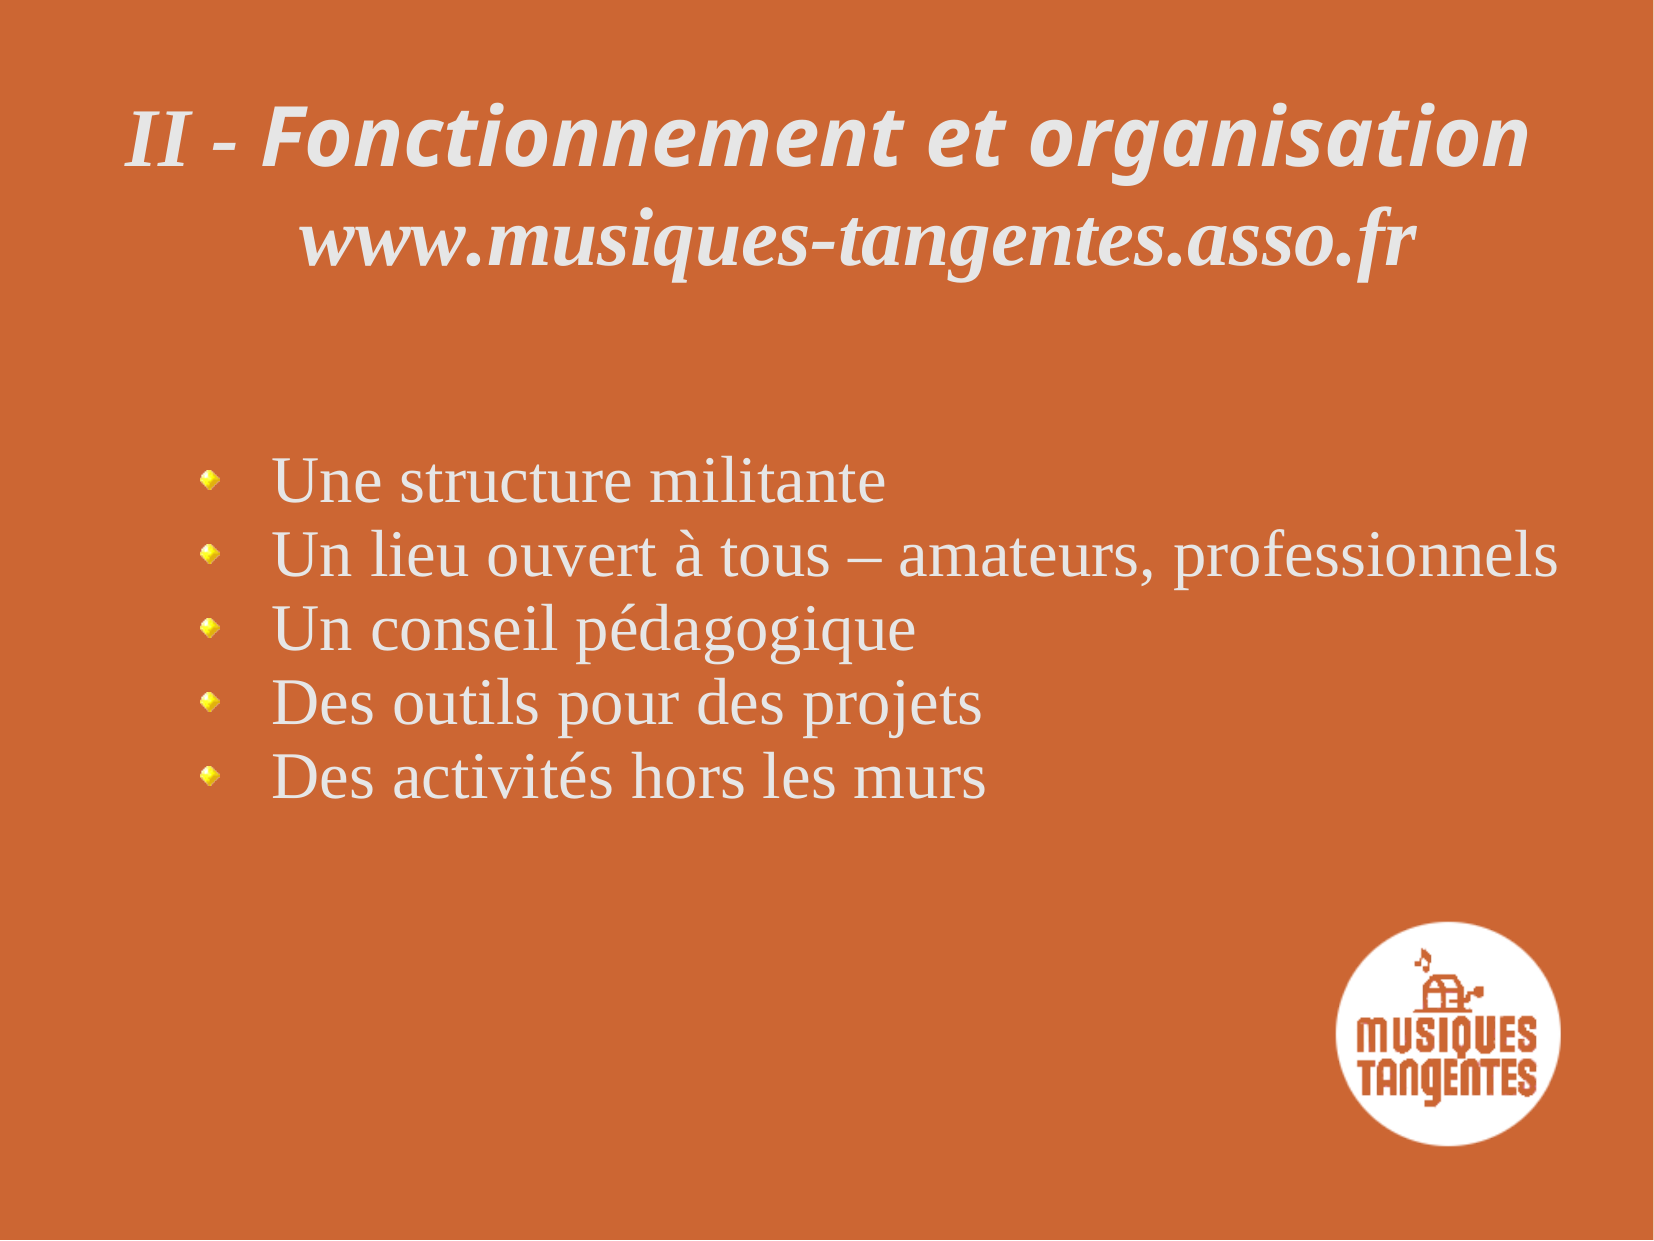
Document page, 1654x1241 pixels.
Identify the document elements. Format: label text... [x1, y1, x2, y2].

list Une structure militante Un lieu ouvert à tous – amateurs, professionnels Un conseil pédagogique Des outils pour des projets Des activités hors les murs [177, 442, 1568, 1015]
picture [1299, 885, 1595, 1182]
title II - Fonctionnement et organisation www.musiques-tangentes.asso.fr [123, 66, 1536, 296]
